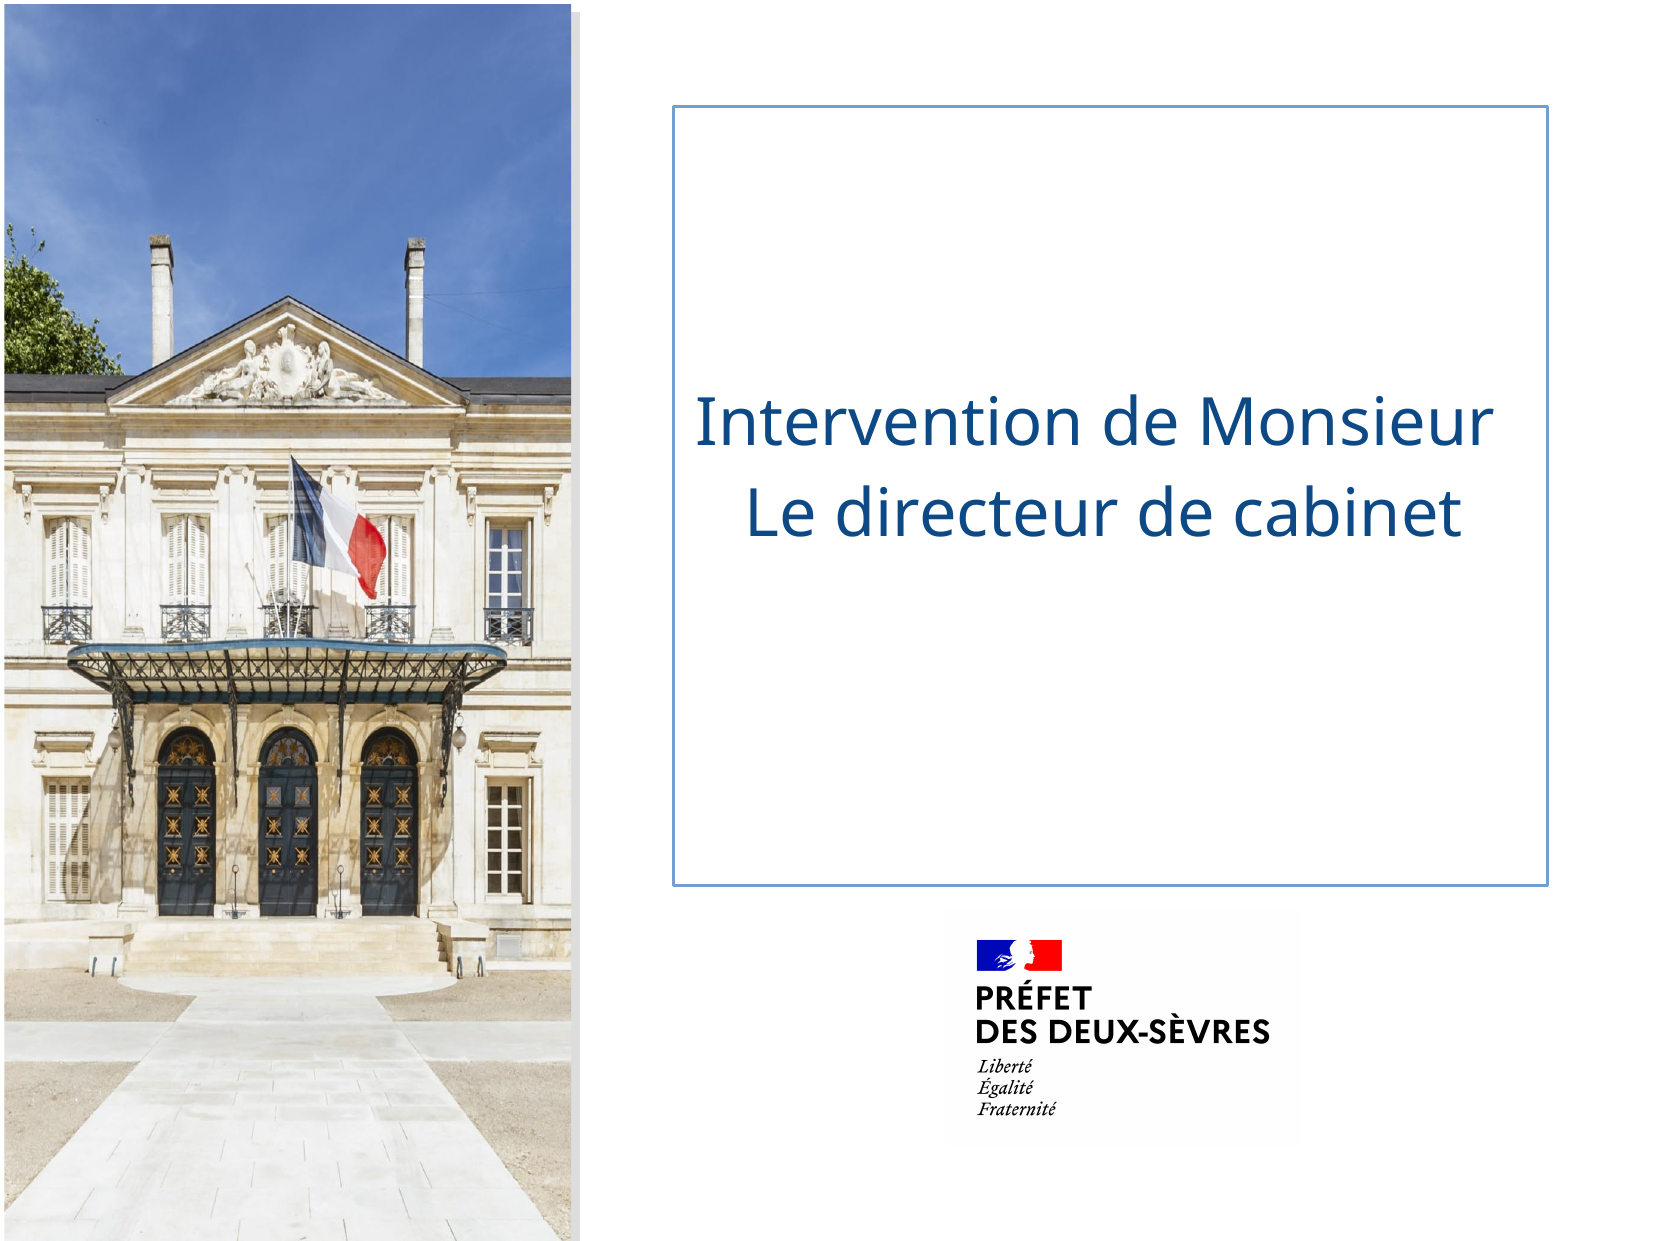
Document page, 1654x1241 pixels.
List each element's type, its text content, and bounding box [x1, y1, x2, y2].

picture [0, 0, 572, 1241]
text_box Intervention de Monsieur Le directeur de cabinet [572, 94, 1654, 902]
picture [946, 909, 1300, 1146]
